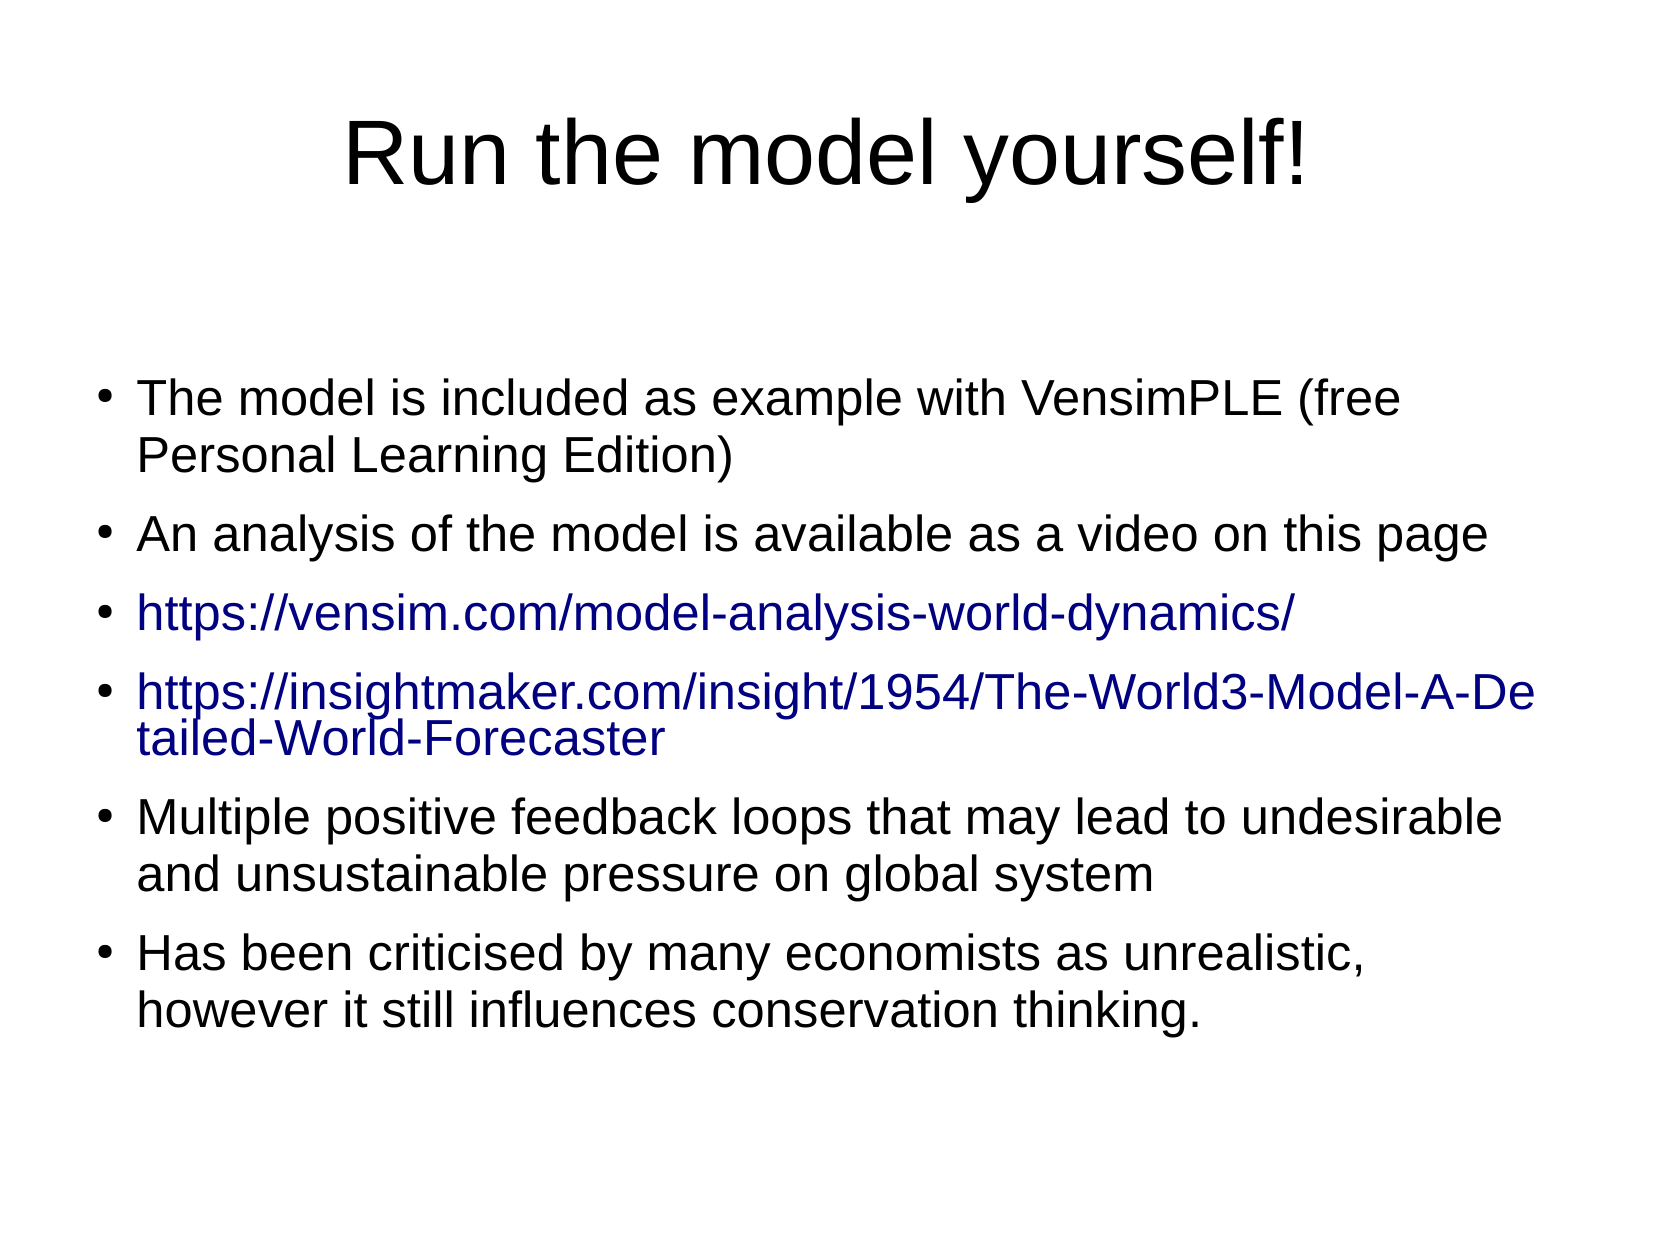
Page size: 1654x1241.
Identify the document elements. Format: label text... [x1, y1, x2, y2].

title Run the model yourself! [82, 49, 1571, 257]
list The model is included as example with VensimPLE (free Personal Learning Edition) An analysis of the model is available as a video on this page https://vensim.com/model-analysis-world-dynamics/ https://insightmaker.com/insight/1954/The-World3-Model-A-Detailed-World-Forecaster Multiple positive feedback loops that may lead to undesirable and unsustainable pressure on global system Has been criticised by many economists as unrealistic, however it still influences conservation thinking. [82, 290, 1538, 1010]
